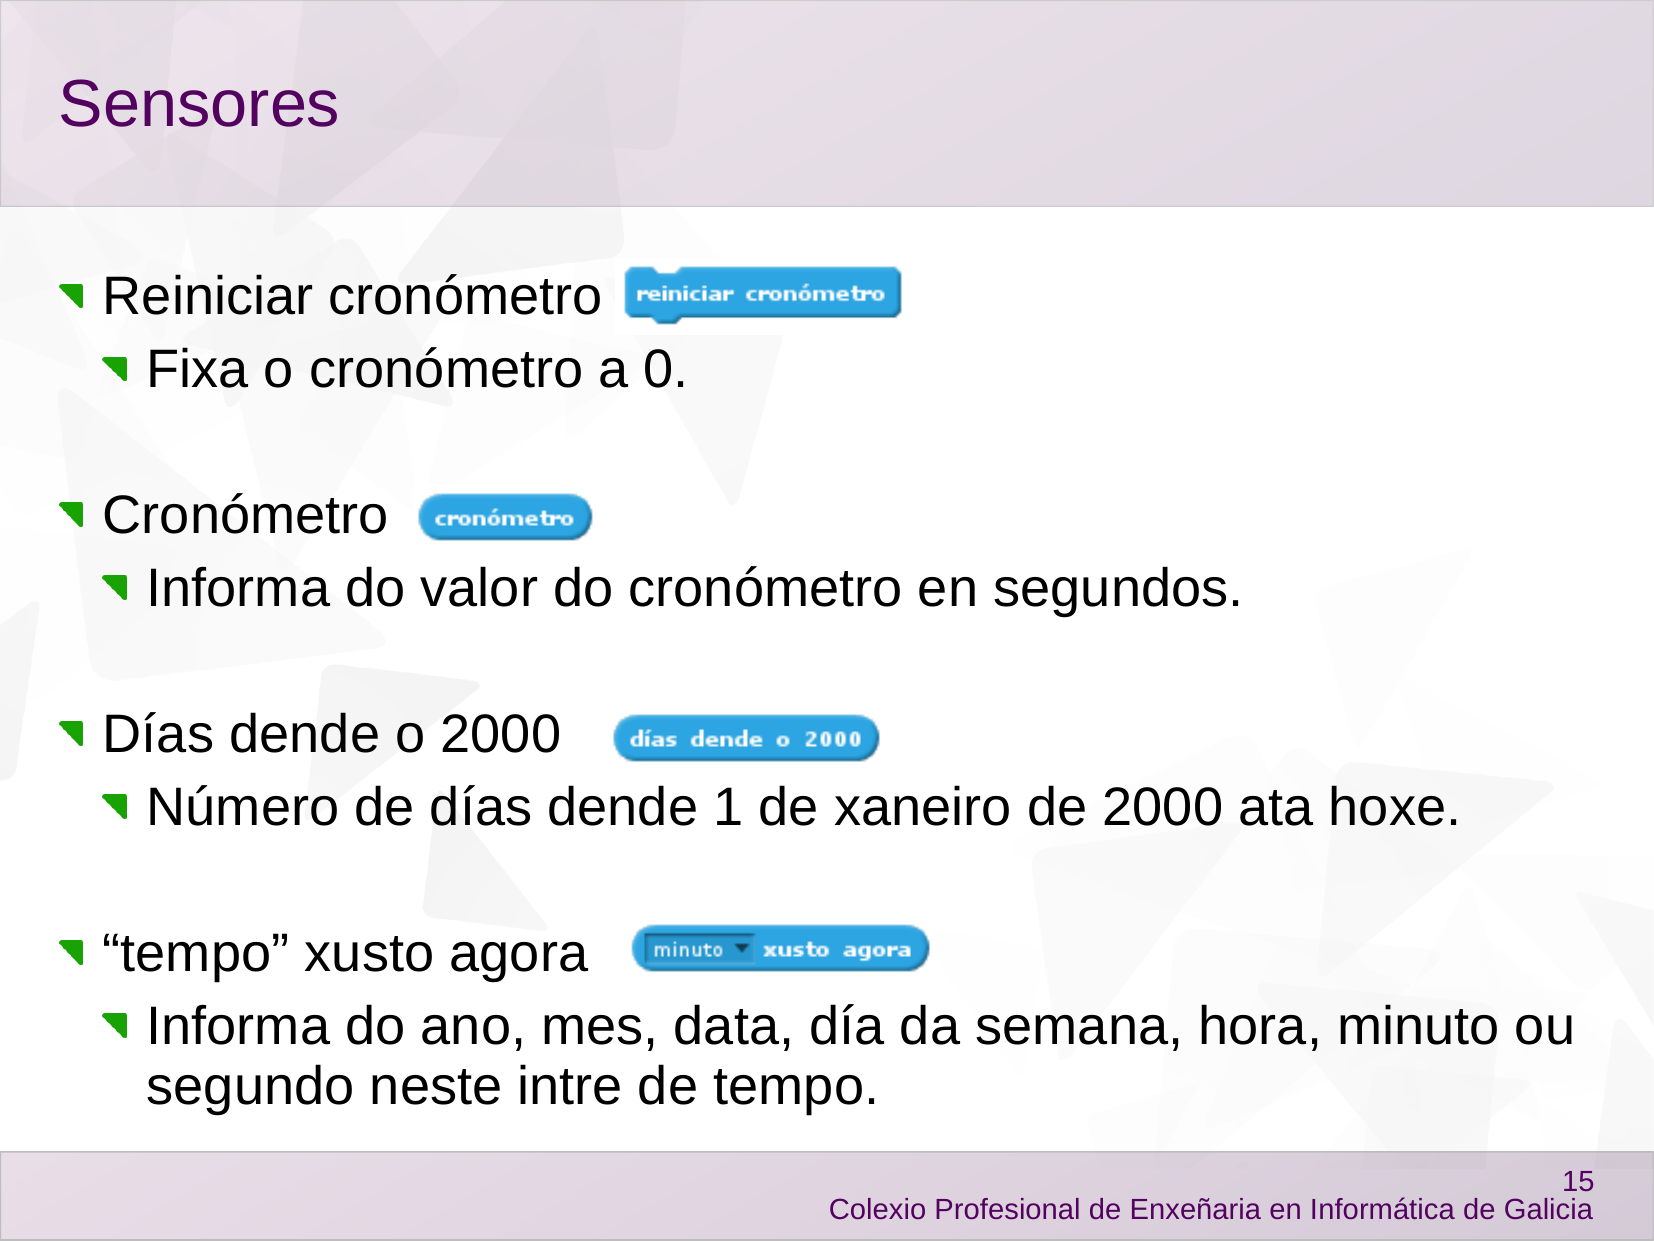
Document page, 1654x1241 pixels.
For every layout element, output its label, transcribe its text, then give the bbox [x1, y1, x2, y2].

picture [0, 0, 910, 931]
list Reiniciar cronómetro Fixa o cronómetro a 0. Cronómetro Informa do valor do cronómetro en segundos. Días dende o 2000 Número de días dende 1 de xaneiro de 2000 ata hoxe. “tempo” xusto agora Informa do ano, mes, data, día da semana, hora, minuto ou segundo neste intre de tempo. [59, 265, 1595, 1120]
title Sensores [59, 29, 1595, 178]
picture [915, 548, 1654, 1169]
picture [413, 484, 603, 549]
picture [608, 707, 886, 768]
picture [620, 915, 934, 978]
